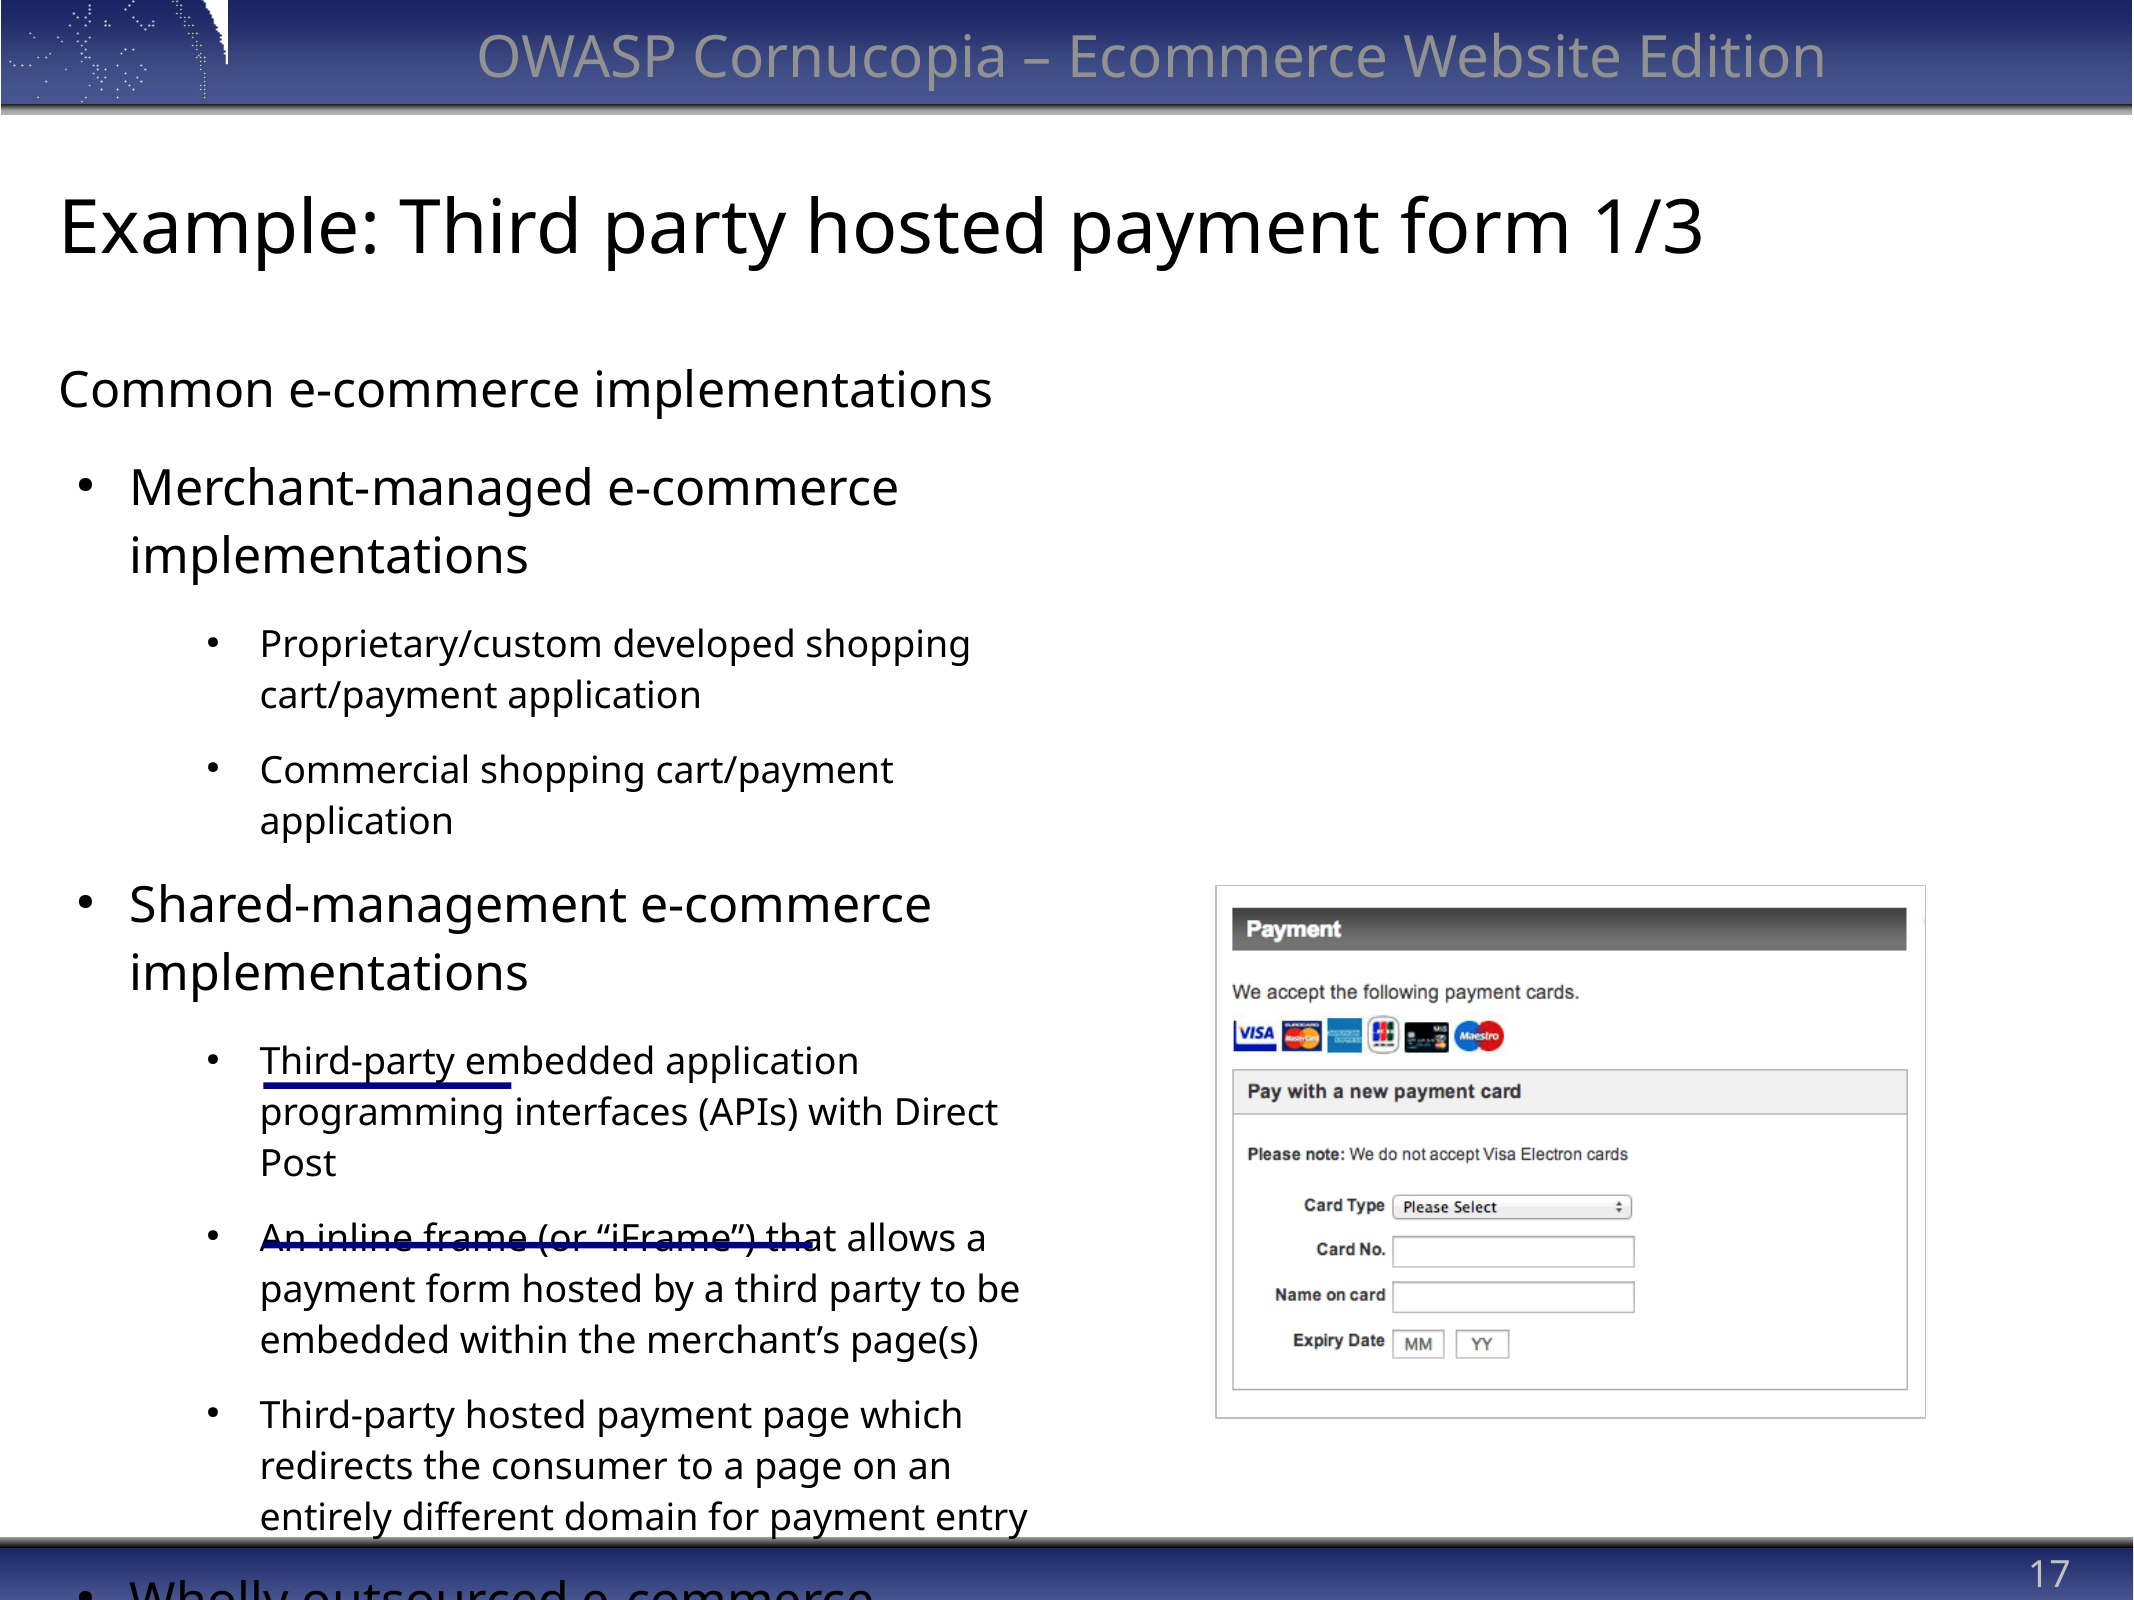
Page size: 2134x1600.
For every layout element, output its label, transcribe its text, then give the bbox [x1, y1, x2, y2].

title Example: Third party hosted payment form 1/3 [58, 124, 2126, 325]
text_box [263, 1082, 512, 1089]
picture [1216, 886, 1926, 1418]
text_box [263, 1241, 813, 1249]
list Common e-commerce implementations Merchant-managed e-commerce implementations Proprietary/custom developed shopping cart/payment application Commercial shopping cart/payment application Shared-management e-commerce implementations Third-party embedded application programming interfaces (APIs) with Direct Post An inline frame (or “iFrame”) that allows a payment form hosted by a third party to be embedded within the merchant’s page(s) Third-party hosted payment page which redirects the consumer to a page on an entirely different domain for payment entry Wholly outsourced e-commerce implementations [58, 354, 1039, 1536]
